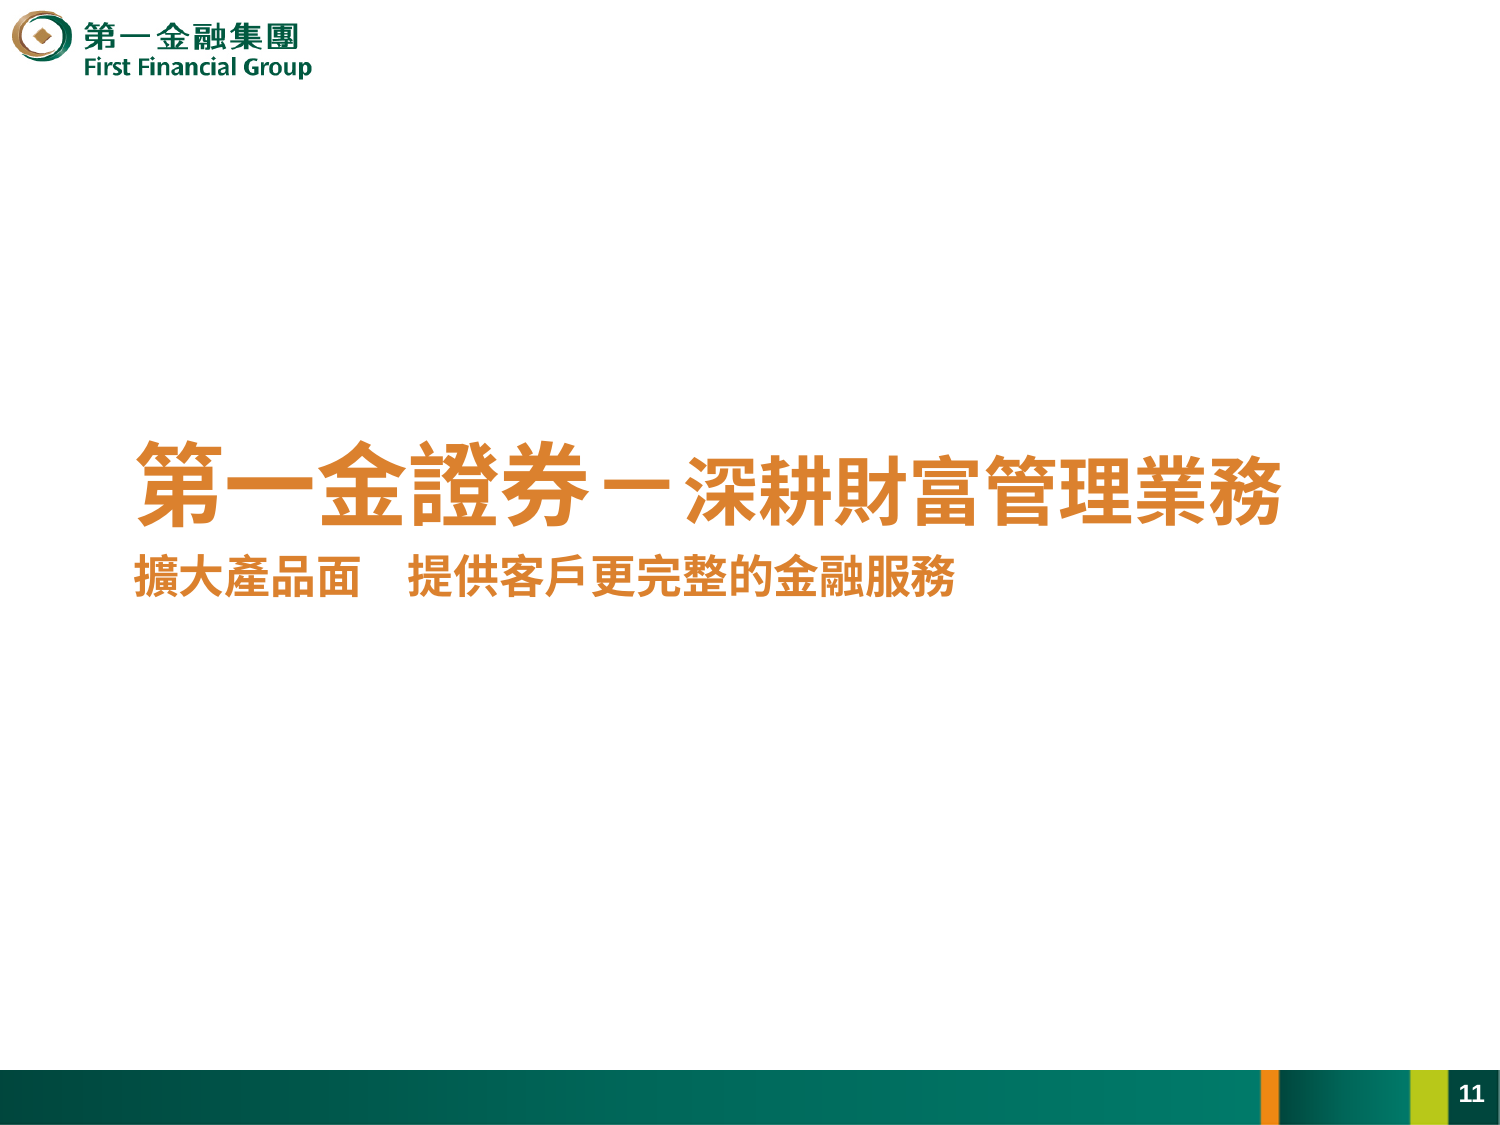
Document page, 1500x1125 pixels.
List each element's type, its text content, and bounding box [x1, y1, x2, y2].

picture [0, 1070, 1149, 1125]
slide_number <編號> [1149, 1070, 1500, 1125]
picture [11, 8, 313, 80]
list 第一金證券－深耕財富管理業務 擴大產品面 提供客戶更完整的金融服務 [118, 420, 1394, 657]
